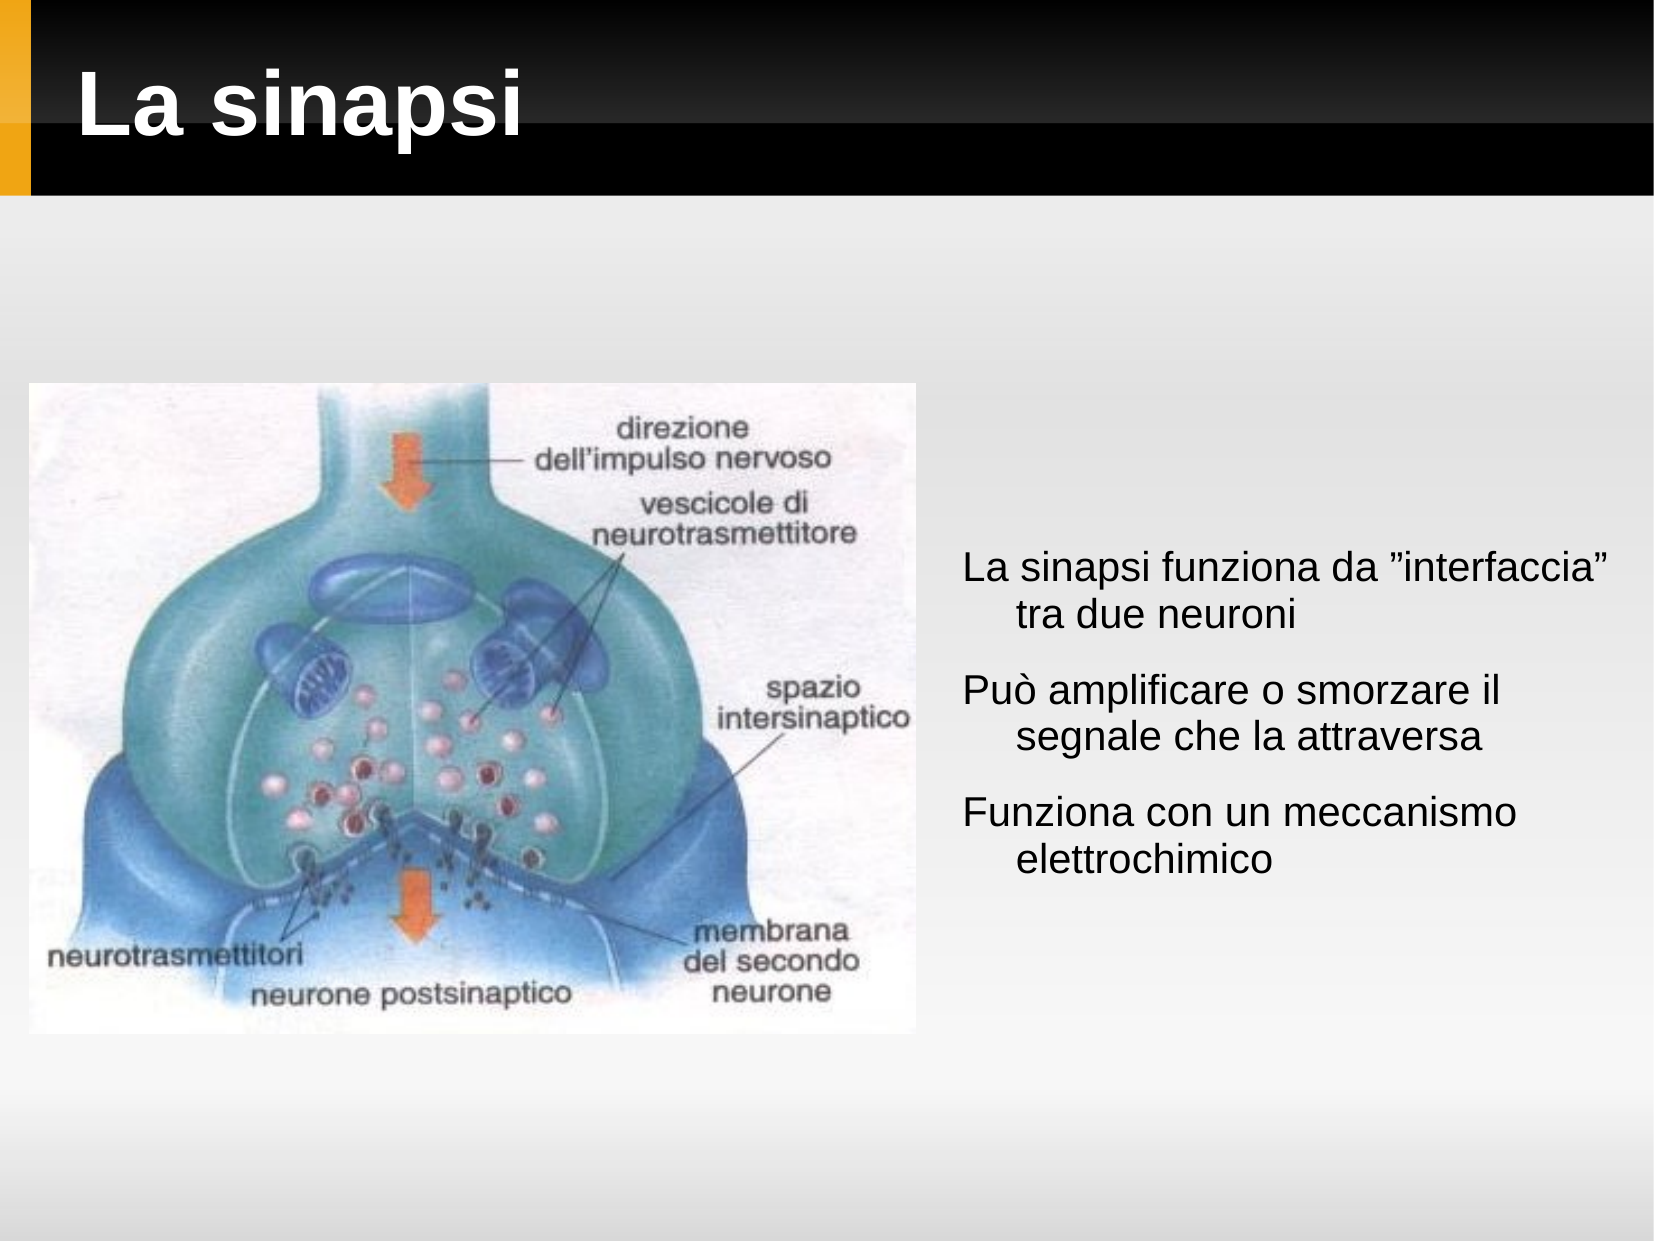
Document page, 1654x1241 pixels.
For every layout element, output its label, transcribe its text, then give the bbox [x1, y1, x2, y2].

picture [0, 0, 1654, 1241]
list La sinapsi funziona da ”interfaccia” tra due neuroni Può amplificare o smorzare il segnale che la attraversa Funziona con un meccanismo elettrochimico [944, 544, 1654, 883]
title La sinapsi [76, 7, 1565, 200]
